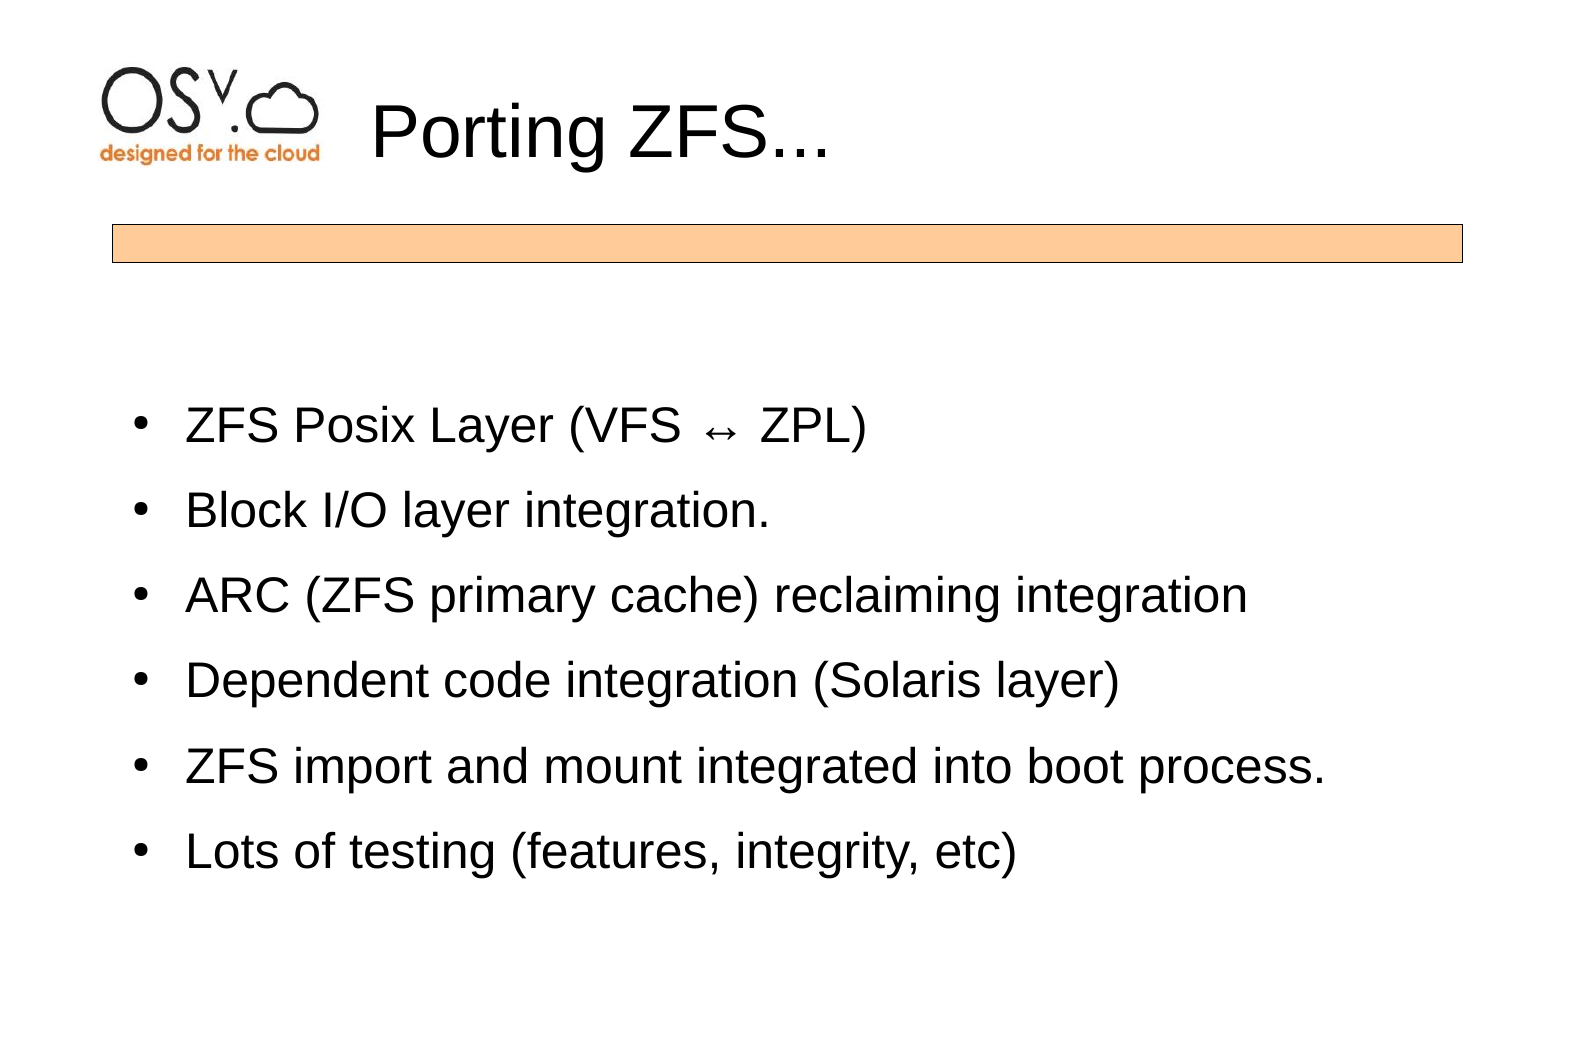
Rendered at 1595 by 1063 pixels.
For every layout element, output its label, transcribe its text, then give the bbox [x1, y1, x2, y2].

list ZFS Posix Layer (VFS ↔ ZPL) Block I/O layer integration. ARC (ZFS primary cache) reclaiming integration Dependent code integration (Solaris layer) ZFS import and mount integrated into boot process. Lots of testing (features, integrity, etc) [114, 396, 1550, 1063]
text_box [112, 224, 1463, 263]
picture [83, 37, 338, 186]
title Porting ZFS... [79, 49, 1515, 213]
